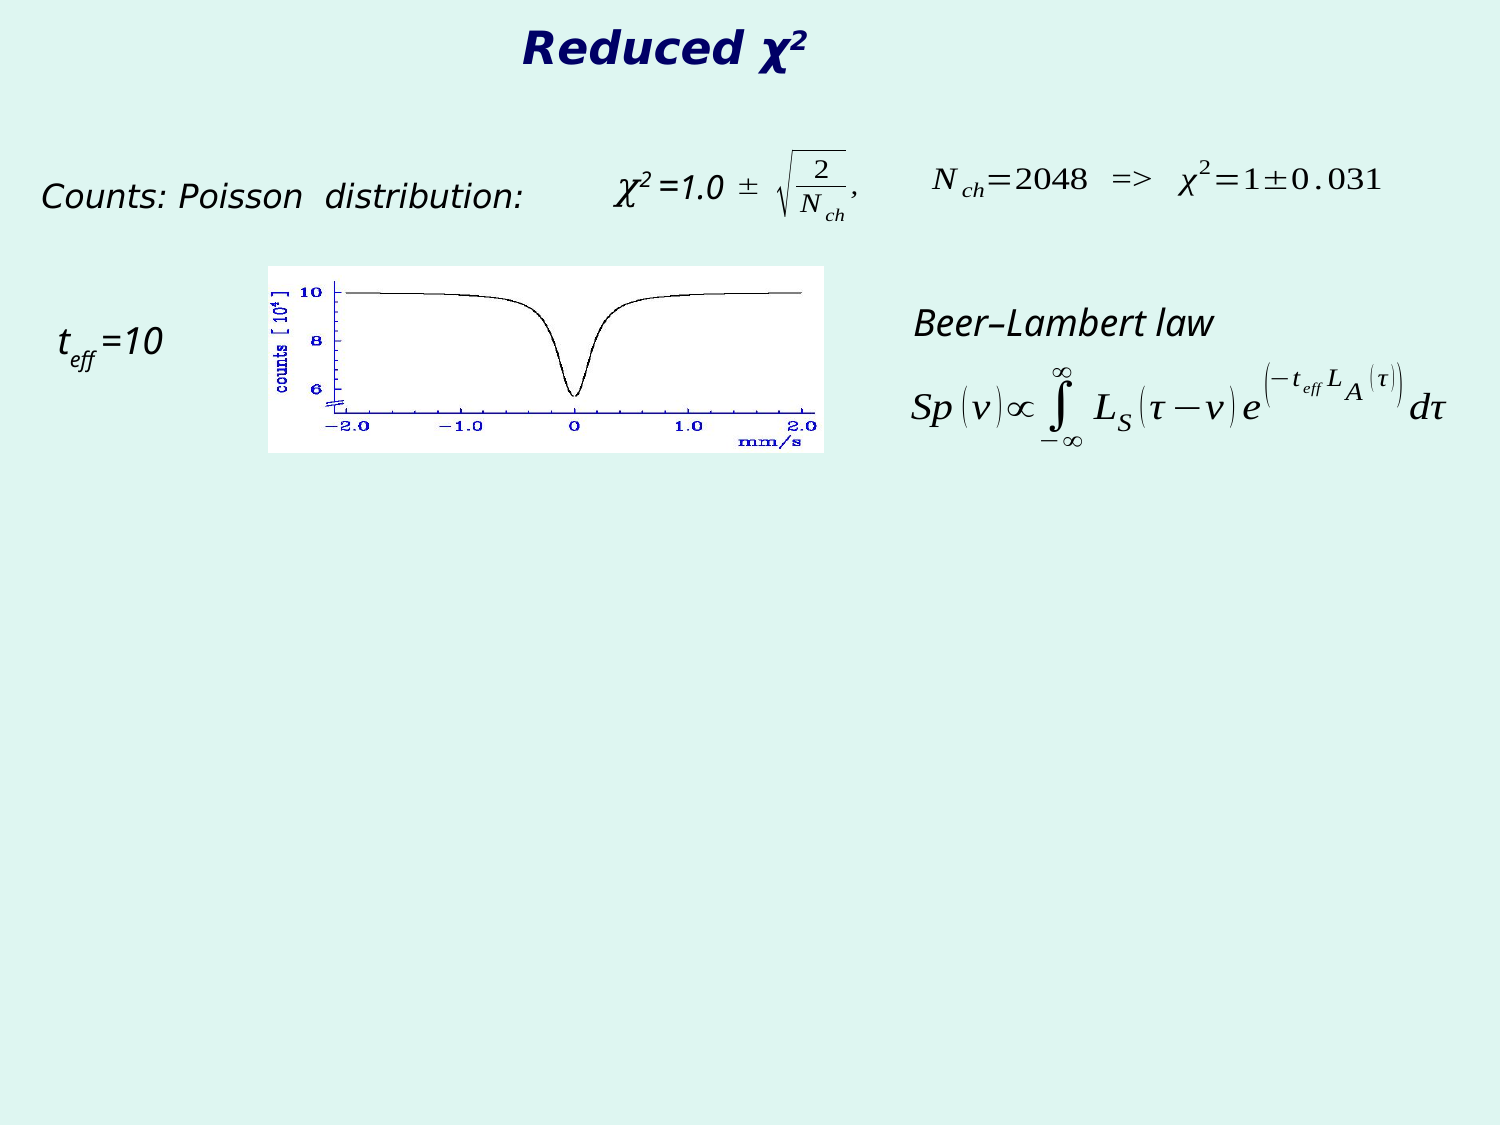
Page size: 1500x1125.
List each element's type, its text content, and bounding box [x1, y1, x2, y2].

text_box χ2 =1.0 [585, 154, 728, 215]
picture [268, 266, 824, 453]
text_box teff =10 [42, 310, 194, 375]
text_box Beer–Lambert law [898, 291, 1245, 352]
chart [920, 156, 1395, 203]
text_box Reduced χ2 [506, 11, 880, 82]
text_box Counts: Poisson distribution: [26, 163, 592, 229]
chart [900, 360, 1464, 448]
chart [728, 148, 869, 225]
